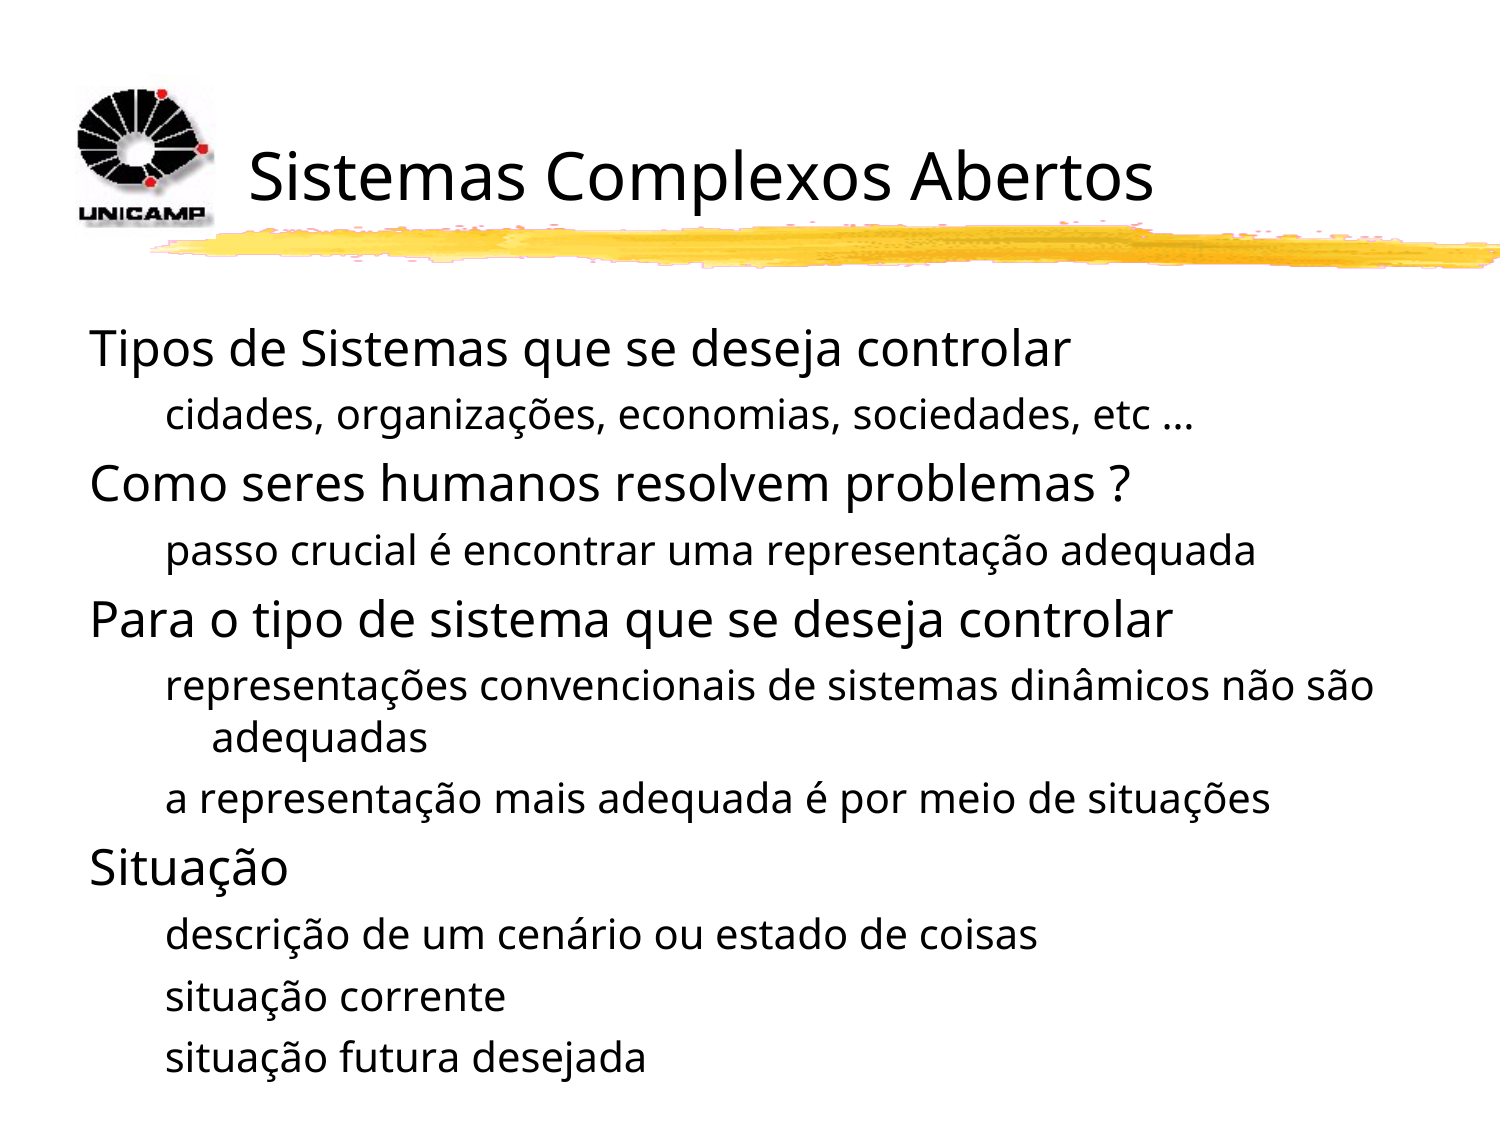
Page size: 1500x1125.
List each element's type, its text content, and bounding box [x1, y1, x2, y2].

list Tipos de Sistemas que se deseja controlar cidades, organizações, economias, sociedades, etc … Como seres humanos resolvem problemas ? passo crucial é encontrar uma representação adequada Para o tipo de sistema que se deseja controlar representações convencionais de sistemas dinâmicos não são adequadas a representação mais adequada é por meio de situações Situação descrição de um cenário ou estado de coisas situação corrente situação futura desejada [74, 309, 1417, 1011]
title Sistemas Complexos Abertos [233, 37, 1434, 225]
picture [75, 74, 1500, 279]
